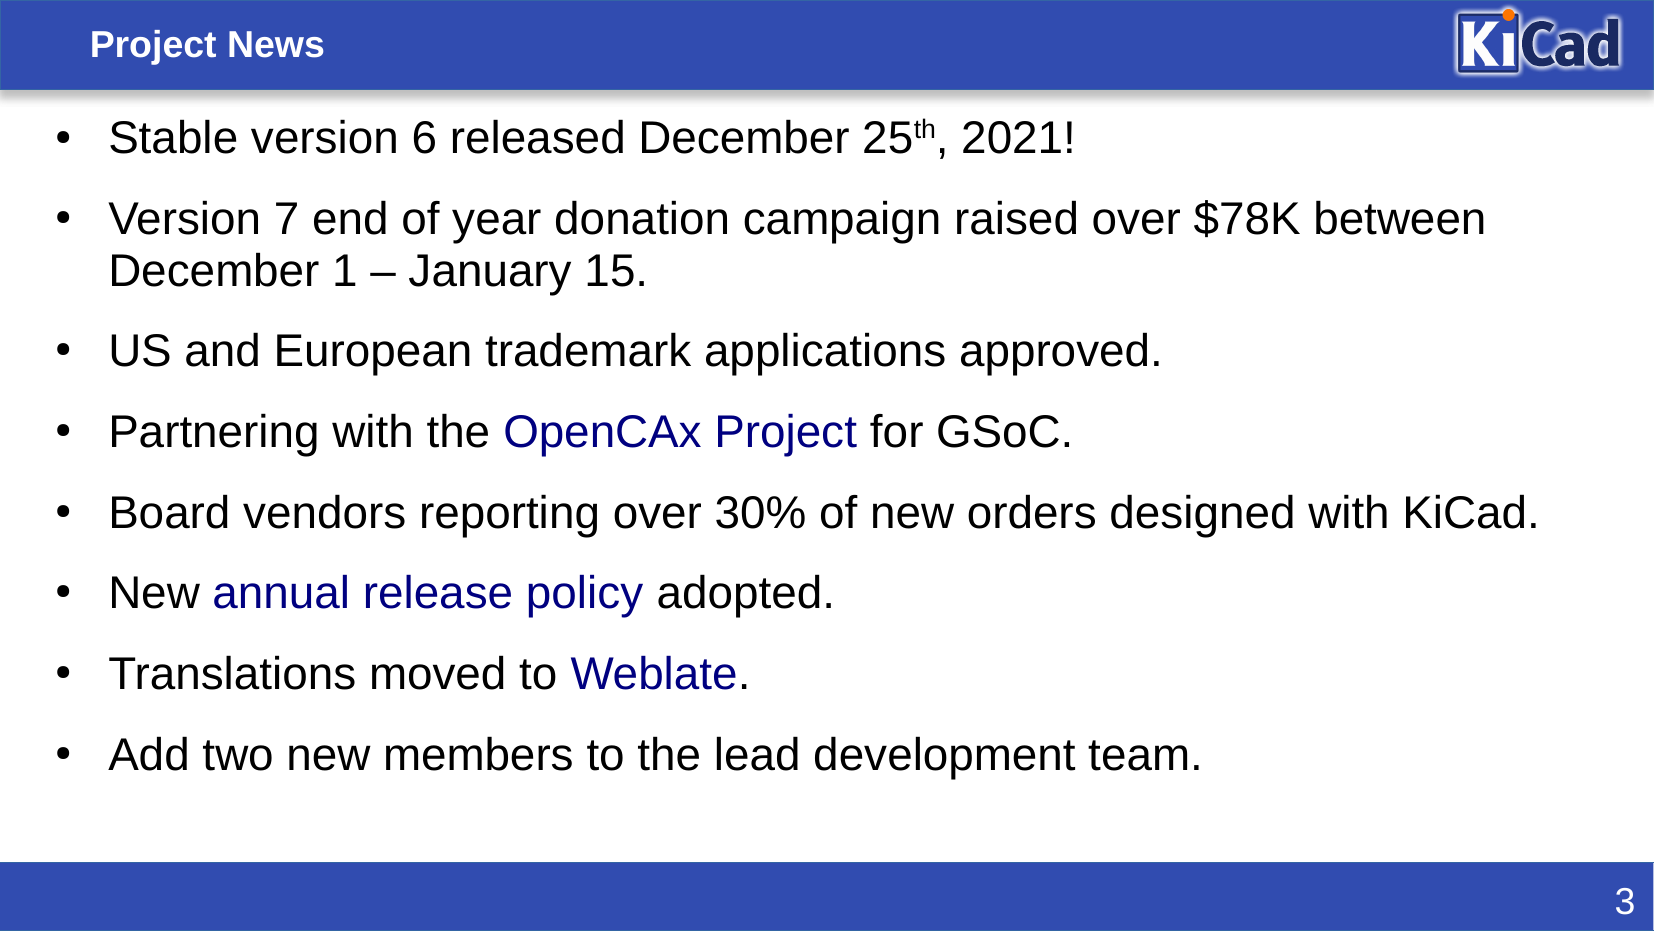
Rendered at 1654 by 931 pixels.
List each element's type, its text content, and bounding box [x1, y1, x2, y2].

text_box <number> [1387, 873, 1651, 931]
text_box [0, 862, 1654, 931]
list Stable version 6 released December 25th, 2021! Version 7 end of year donation campaign raised over $78K between December 1 – January 15. US and European trademark applications approved. Partnering with the OpenCAx Project for GSoC. Board vendors reporting over 30% of new orders designed with KiCad. New annual release policy adopted. Translations moved to Weblate. Add two new members to the lead development team. [37, 112, 1613, 863]
text_box [1162, 90, 1651, 226]
picture [1412, 0, 1654, 92]
text_box Project News [0, 0, 1412, 90]
